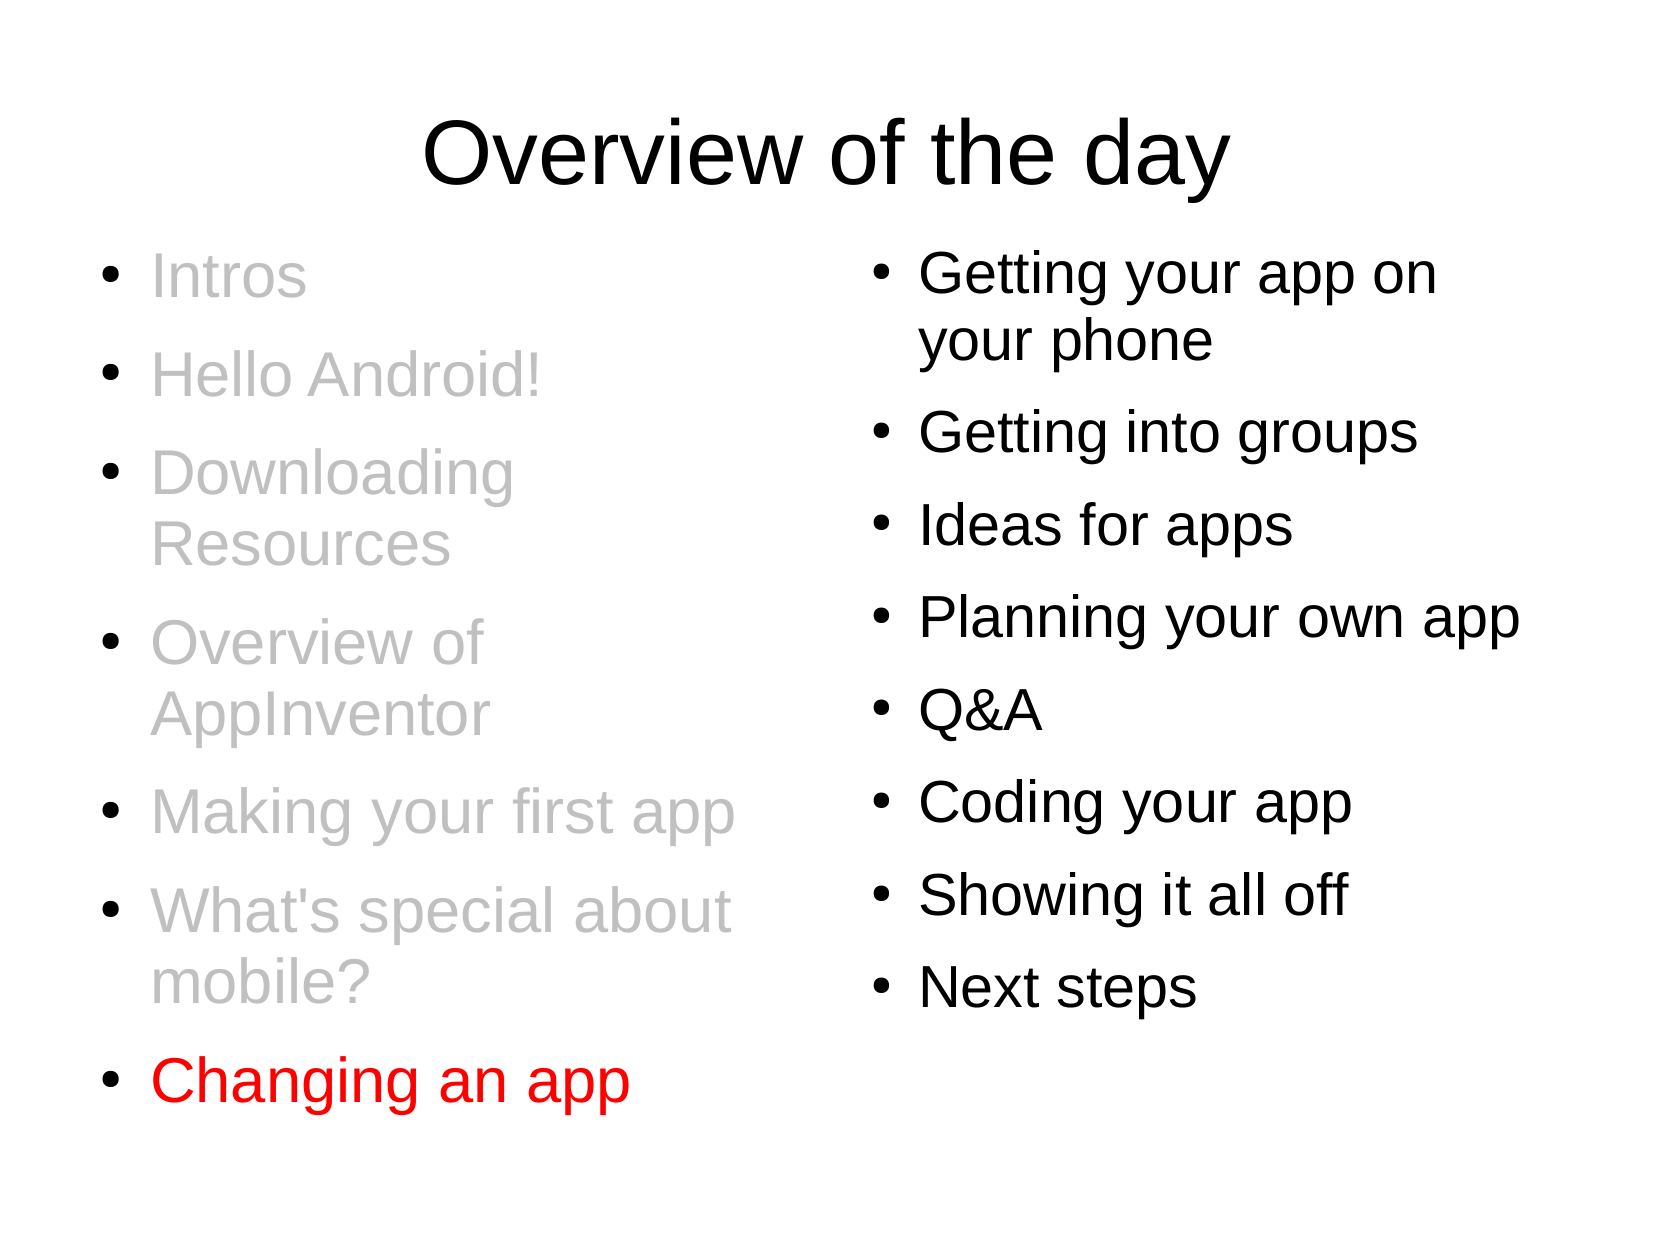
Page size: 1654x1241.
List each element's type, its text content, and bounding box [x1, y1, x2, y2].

list Getting your app on your phone Getting into groups Ideas for apps Planning your own app Q&A Coding your app Showing it all off Next steps [855, 240, 1566, 1025]
list Intros Hello Android! Downloading Resources Overview of AppInventor Making your first app What's special about mobile? Changing an app [82, 240, 793, 1126]
title Overview of the day [82, 49, 1571, 257]
